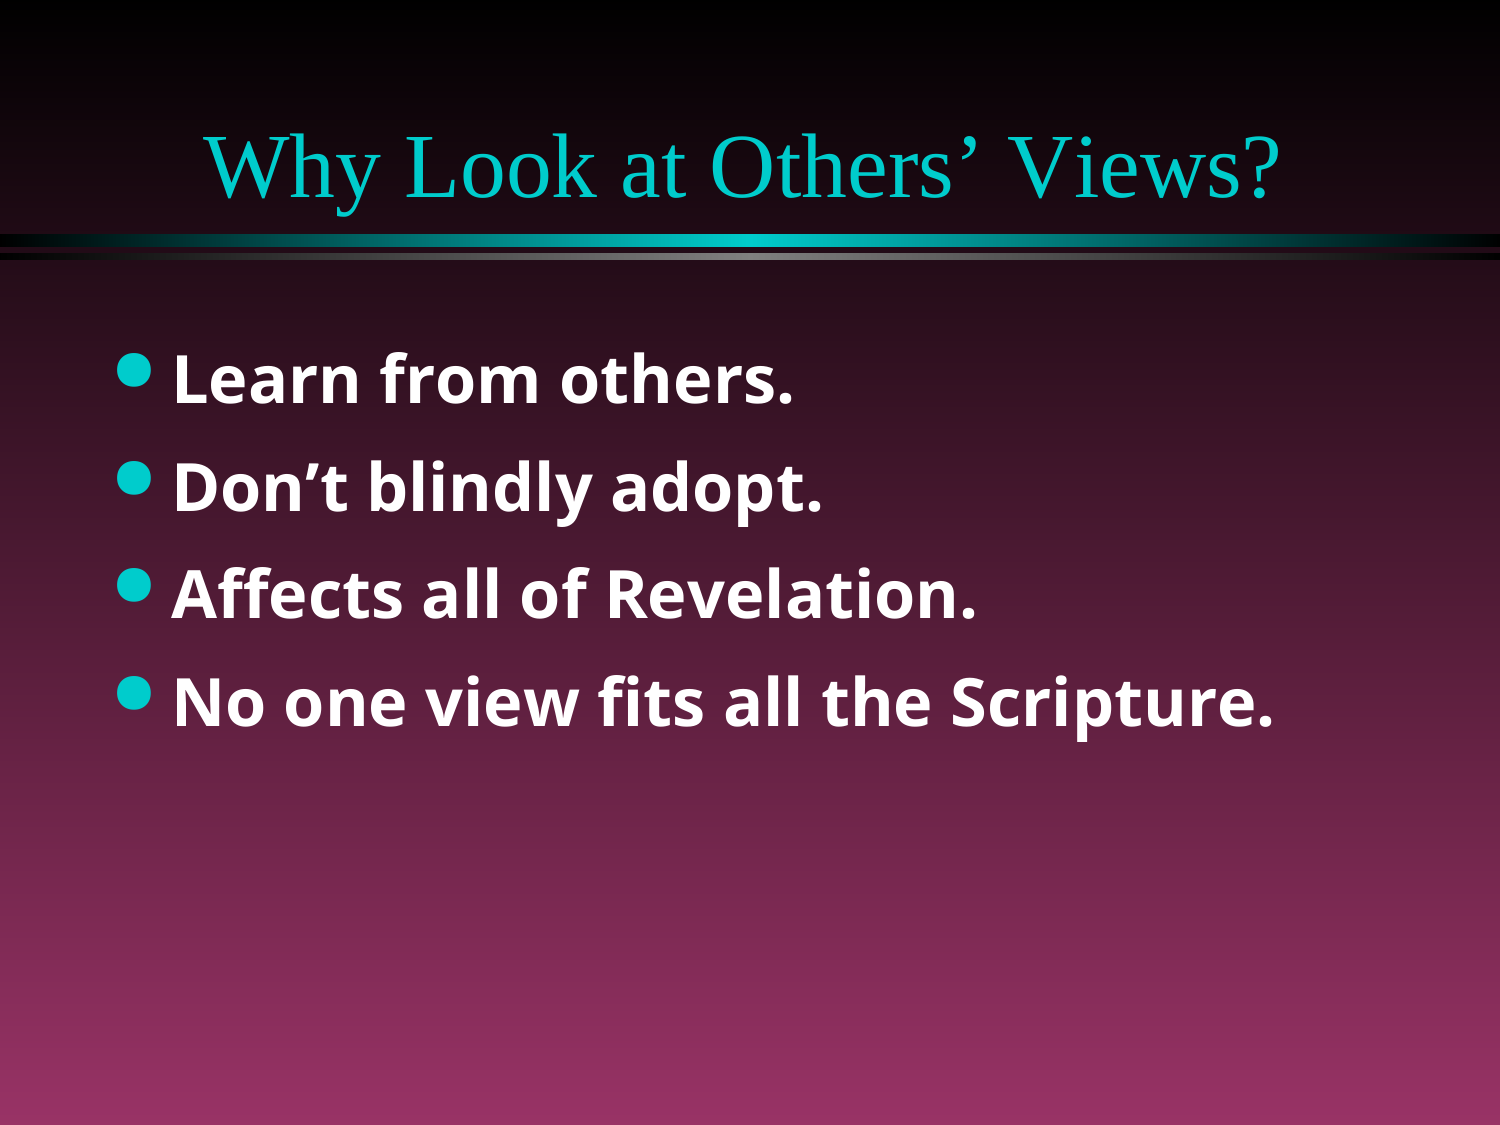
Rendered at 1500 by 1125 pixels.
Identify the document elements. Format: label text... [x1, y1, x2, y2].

list Learn from others. Don’t blindly adopt. Affects all of Revelation. No one view fits all the Scripture. [99, 324, 1388, 1001]
title Why Look at Others’ Views? [99, 37, 1388, 225]
